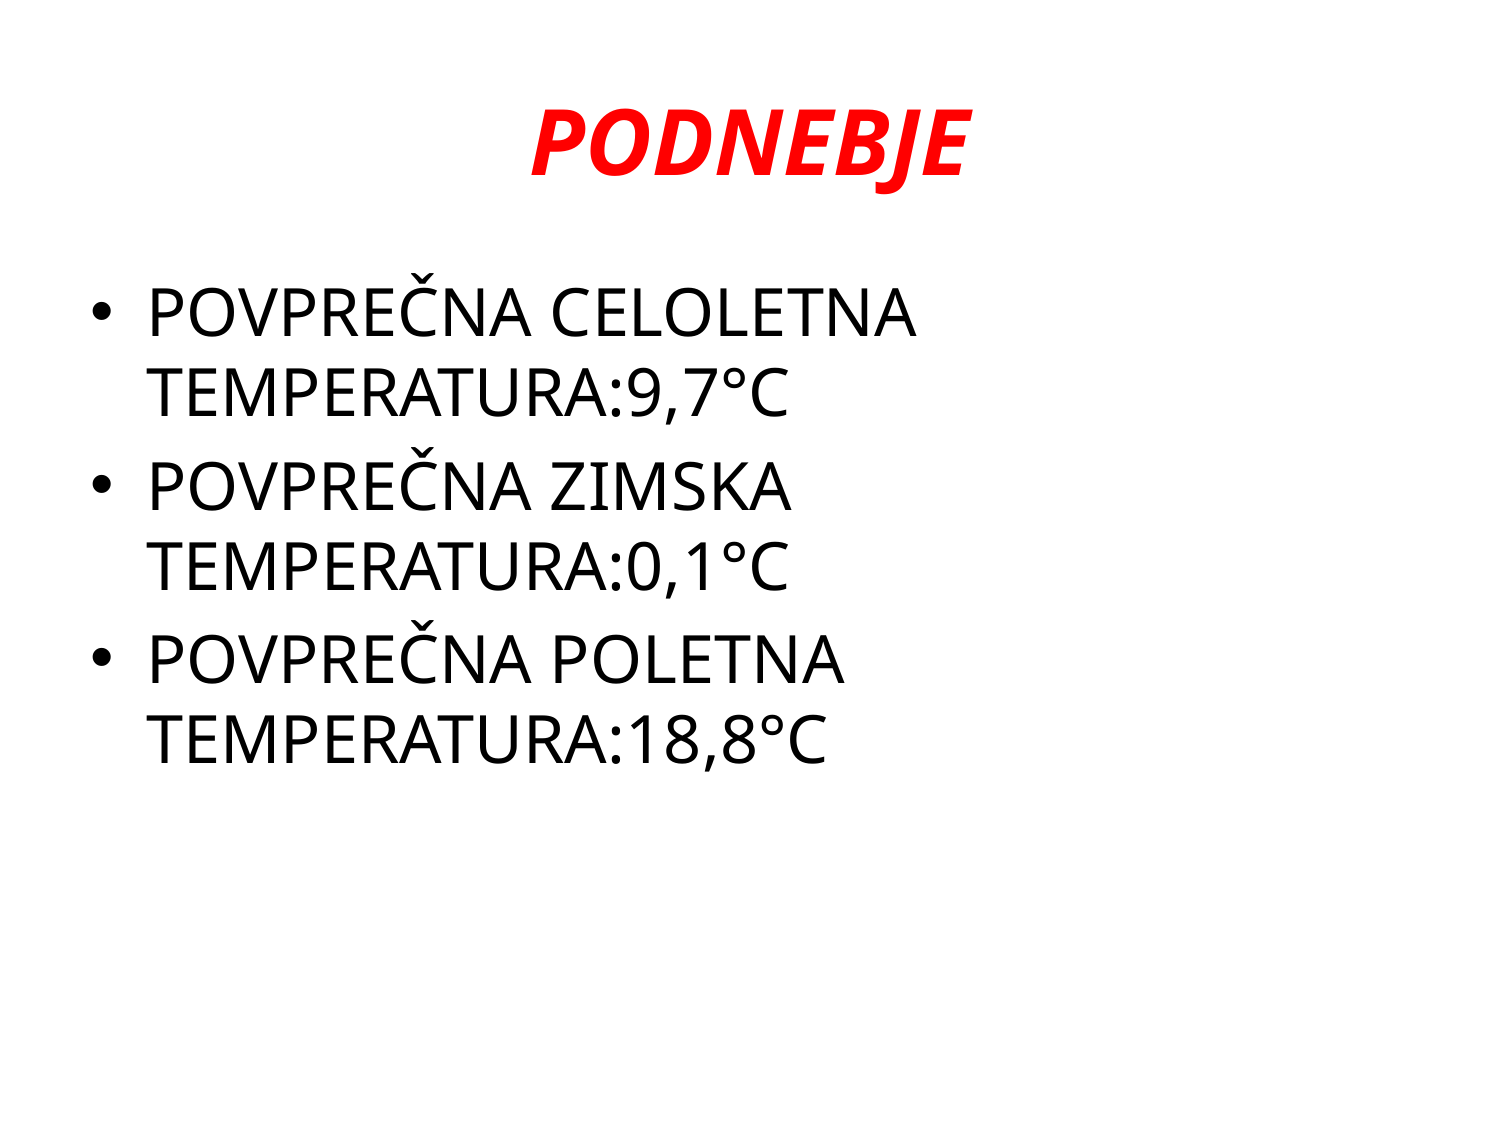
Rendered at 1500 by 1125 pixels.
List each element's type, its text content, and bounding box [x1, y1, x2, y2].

title PODNEBJE [75, 45, 1425, 233]
list POVPREČNA CELOLETNA TEMPERATURA:9,7°C POVPREČNA ZIMSKA TEMPERATURA:0,1°C POVPREČNA POLETNA TEMPERATURA:18,8°C [75, 262, 1425, 1005]
